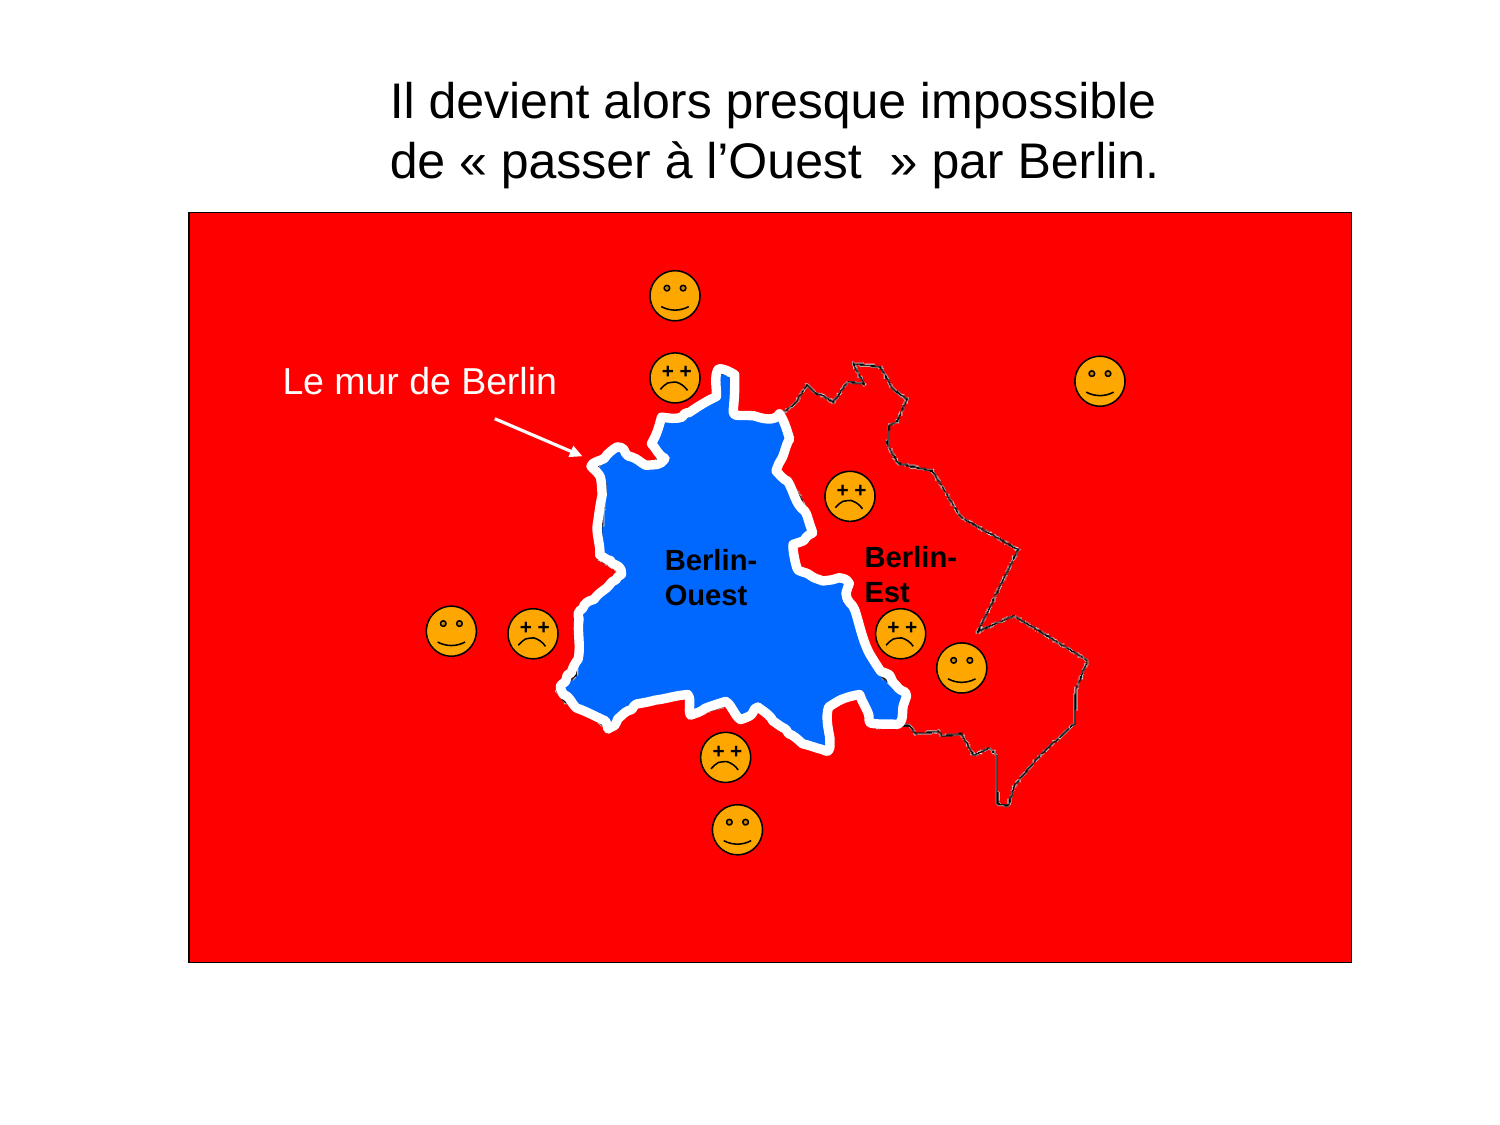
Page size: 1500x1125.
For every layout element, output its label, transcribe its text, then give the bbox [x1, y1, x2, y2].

text_box + + [637, 350, 713, 391]
text_box + + [688, 729, 764, 771]
text_box + + [495, 606, 571, 647]
text_box Berlin-Est [849, 531, 997, 617]
text_box Il devient alors presque impossible de « passer à l’Ouest » par Berlin. [374, 61, 1225, 197]
text_box Berlin-Ouest [650, 533, 797, 620]
text_box [188, 212, 1352, 963]
text_box + + [812, 468, 888, 510]
text_box Le mur de Berlin [267, 349, 572, 411]
picture [529, 342, 1105, 829]
text_box + + [863, 606, 939, 647]
